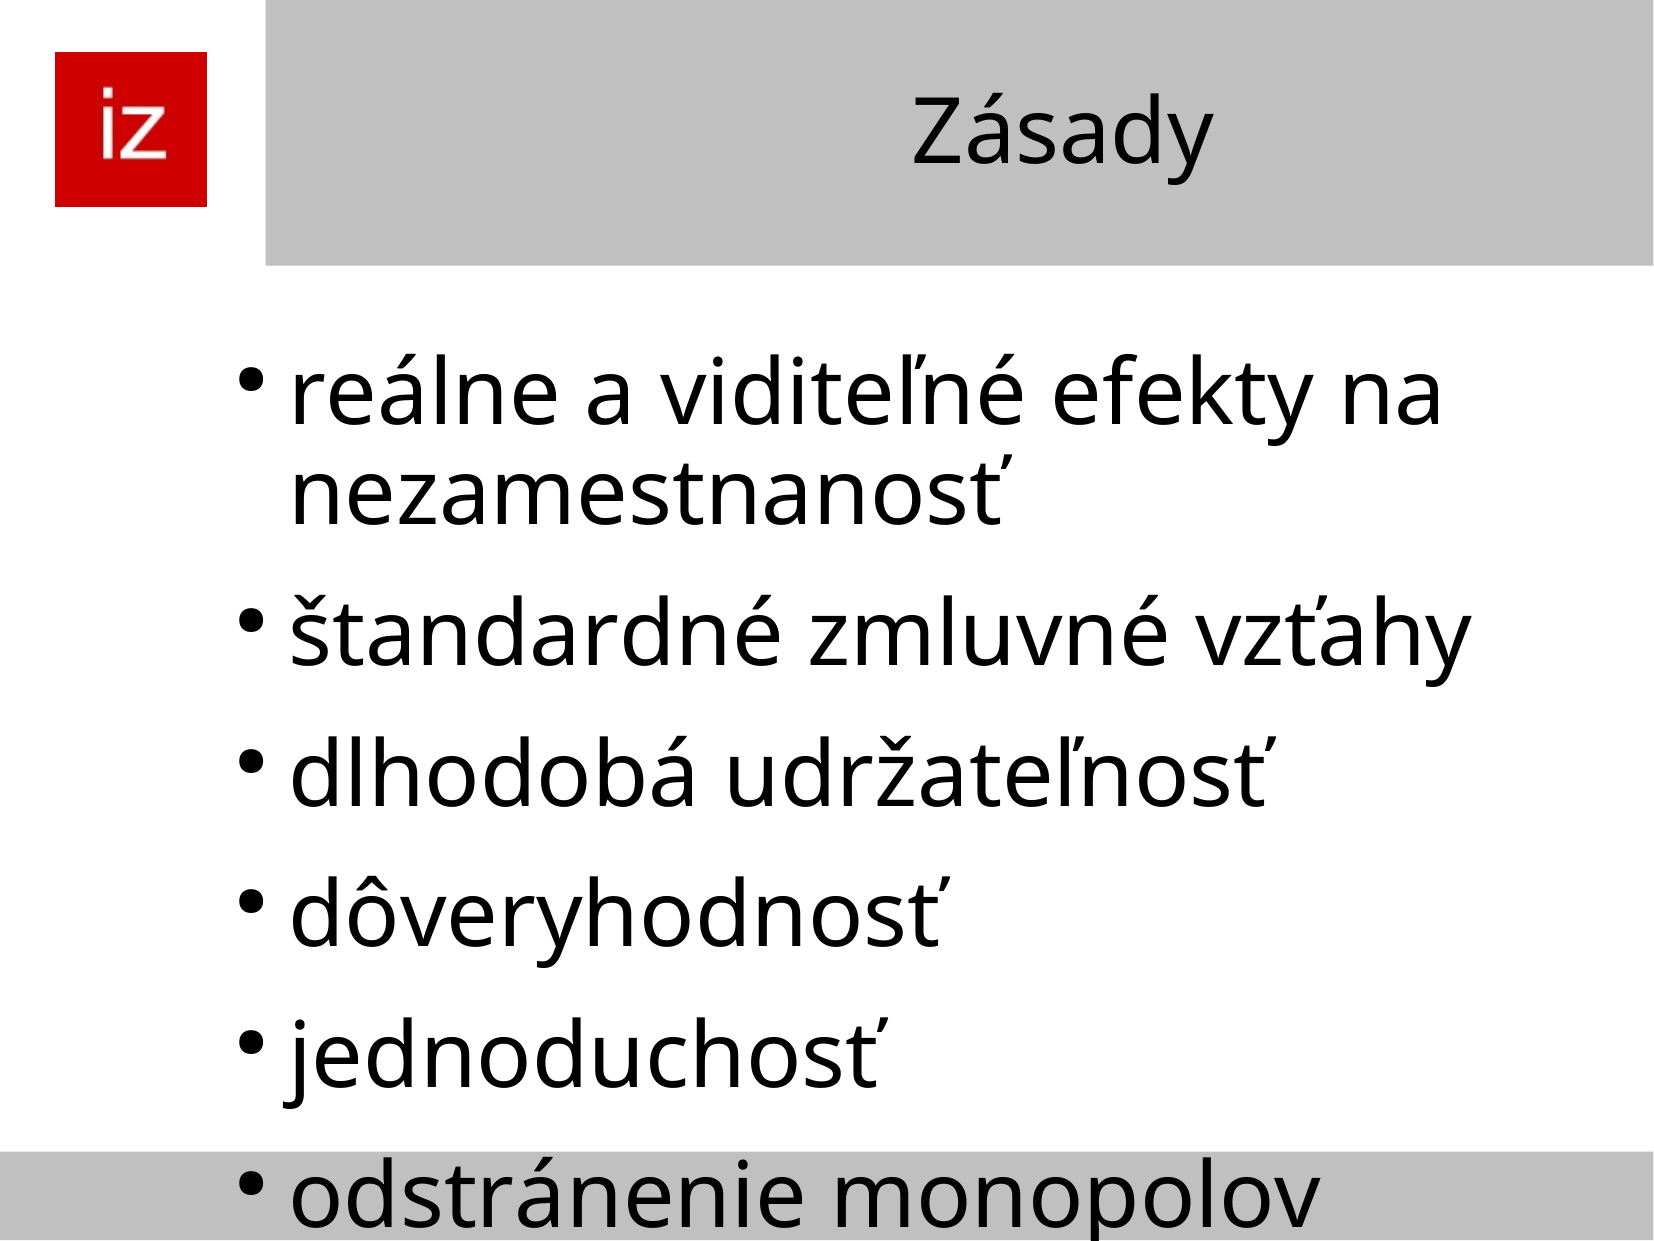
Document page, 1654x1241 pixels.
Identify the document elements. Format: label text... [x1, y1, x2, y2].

list reálne a viditeľné efekty na nezamestnanosť štandardné zmluvné vzťahy dlhodobá udržateľnosť dôveryhodnosť jednoduchosť odstránenie monopolov [121, 344, 1533, 1133]
picture [55, 52, 207, 207]
title Zásady [561, 29, 1565, 237]
